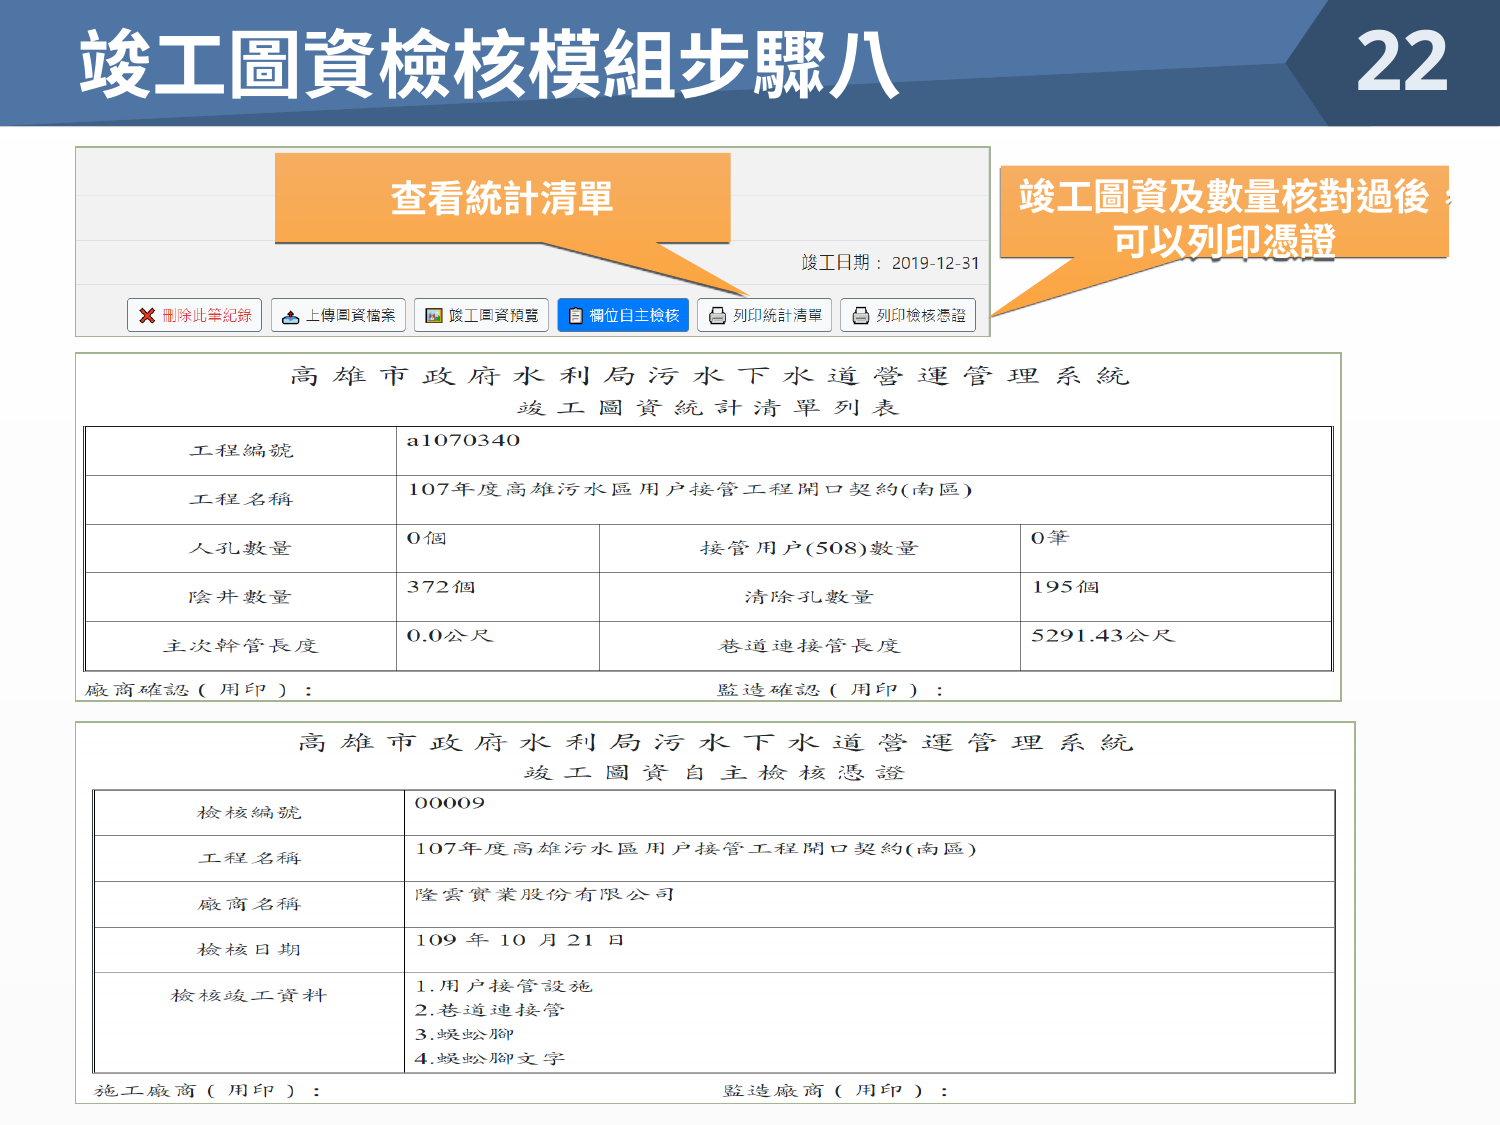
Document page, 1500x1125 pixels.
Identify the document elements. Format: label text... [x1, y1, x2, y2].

text_box 22 [1340, 0, 1500, 116]
text_box 查看統計清單 [275, 152, 751, 296]
picture [76, 147, 990, 336]
text_box 竣工圖資及數量核對過後，可以列印憑證 [987, 165, 1449, 318]
text_box 竣工圖資檢核模組步驟八 [62, 9, 1282, 116]
picture [76, 722, 1355, 1103]
picture [76, 353, 1341, 701]
